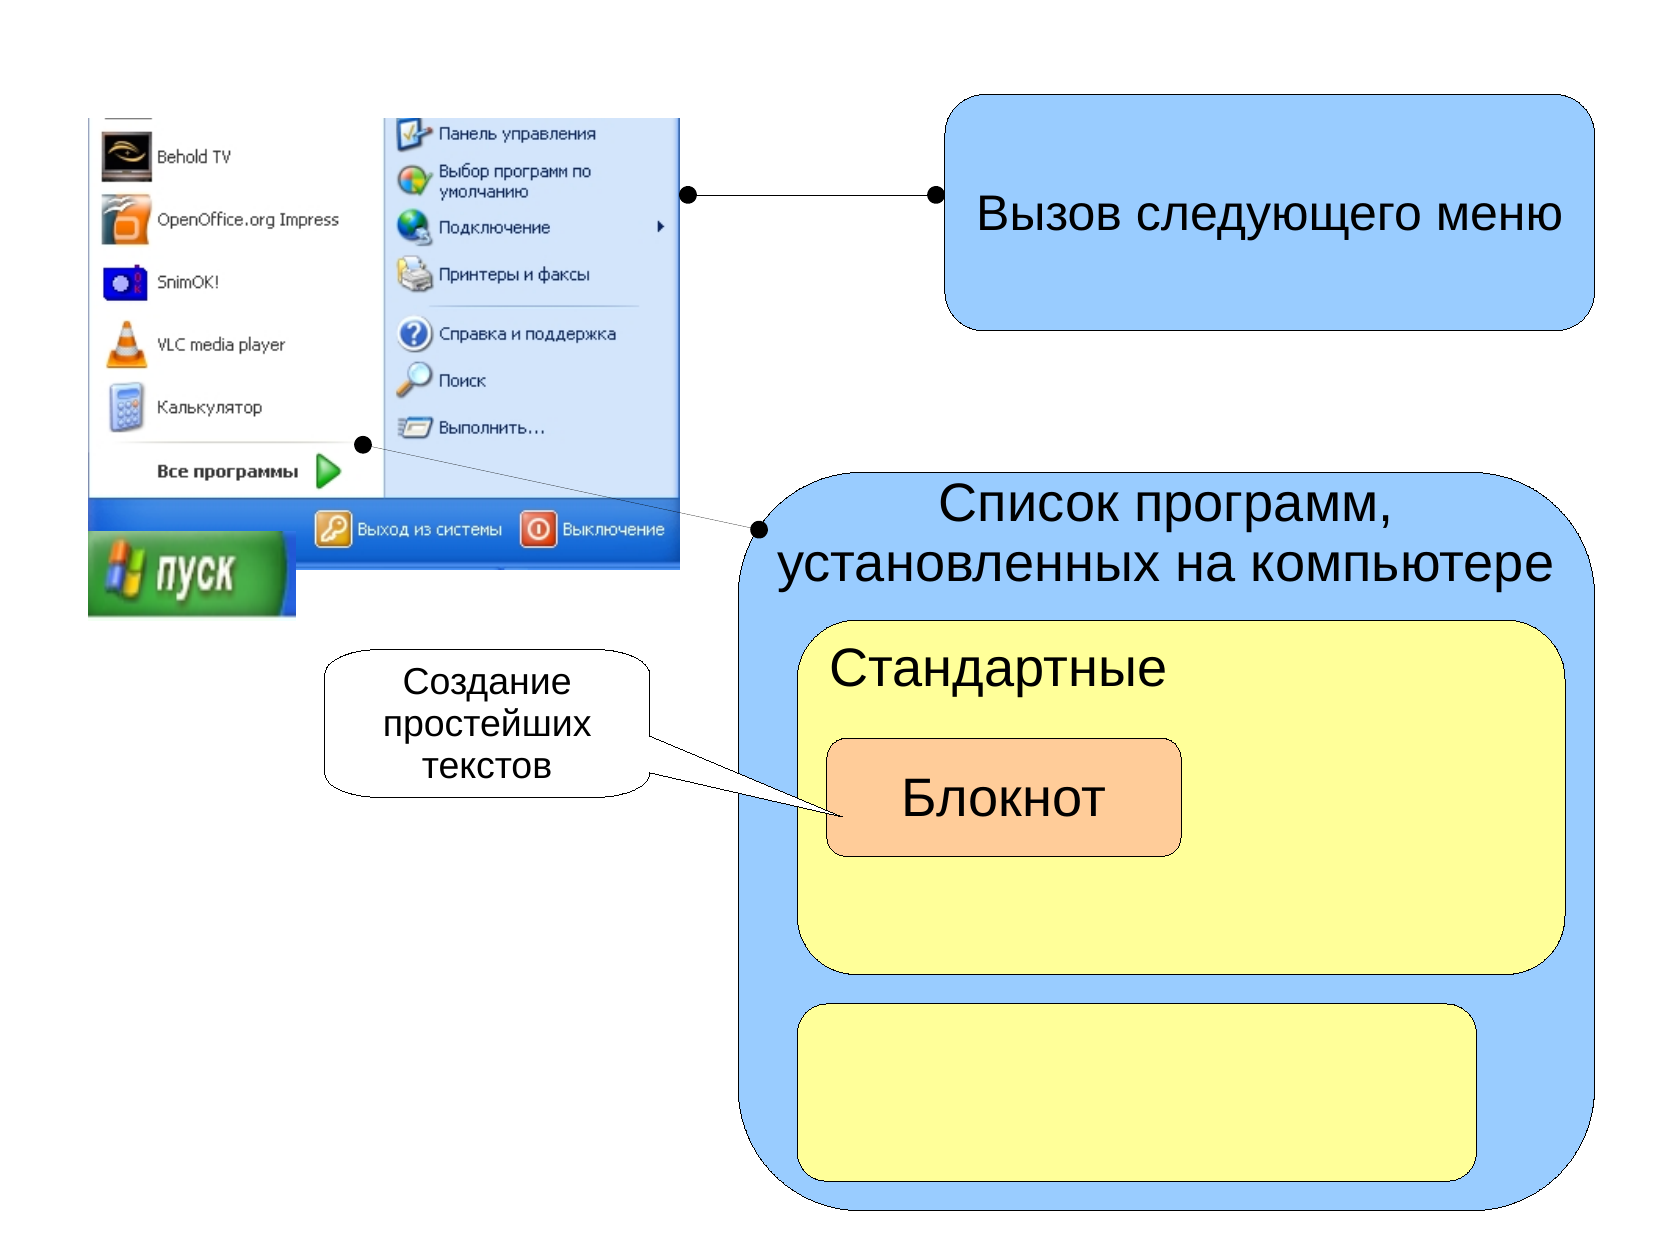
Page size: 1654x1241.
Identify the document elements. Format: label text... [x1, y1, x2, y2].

picture [88, 118, 680, 621]
text_box [797, 1003, 1477, 1182]
text_box Блокнот [826, 738, 1182, 857]
text_box Стандартные [797, 620, 1566, 975]
text_box Создание простейших текстов [324, 649, 843, 817]
text_box Список программ, установленных на компьютере [738, 472, 1595, 1211]
text_box Вызов следующего меню [944, 94, 1595, 331]
